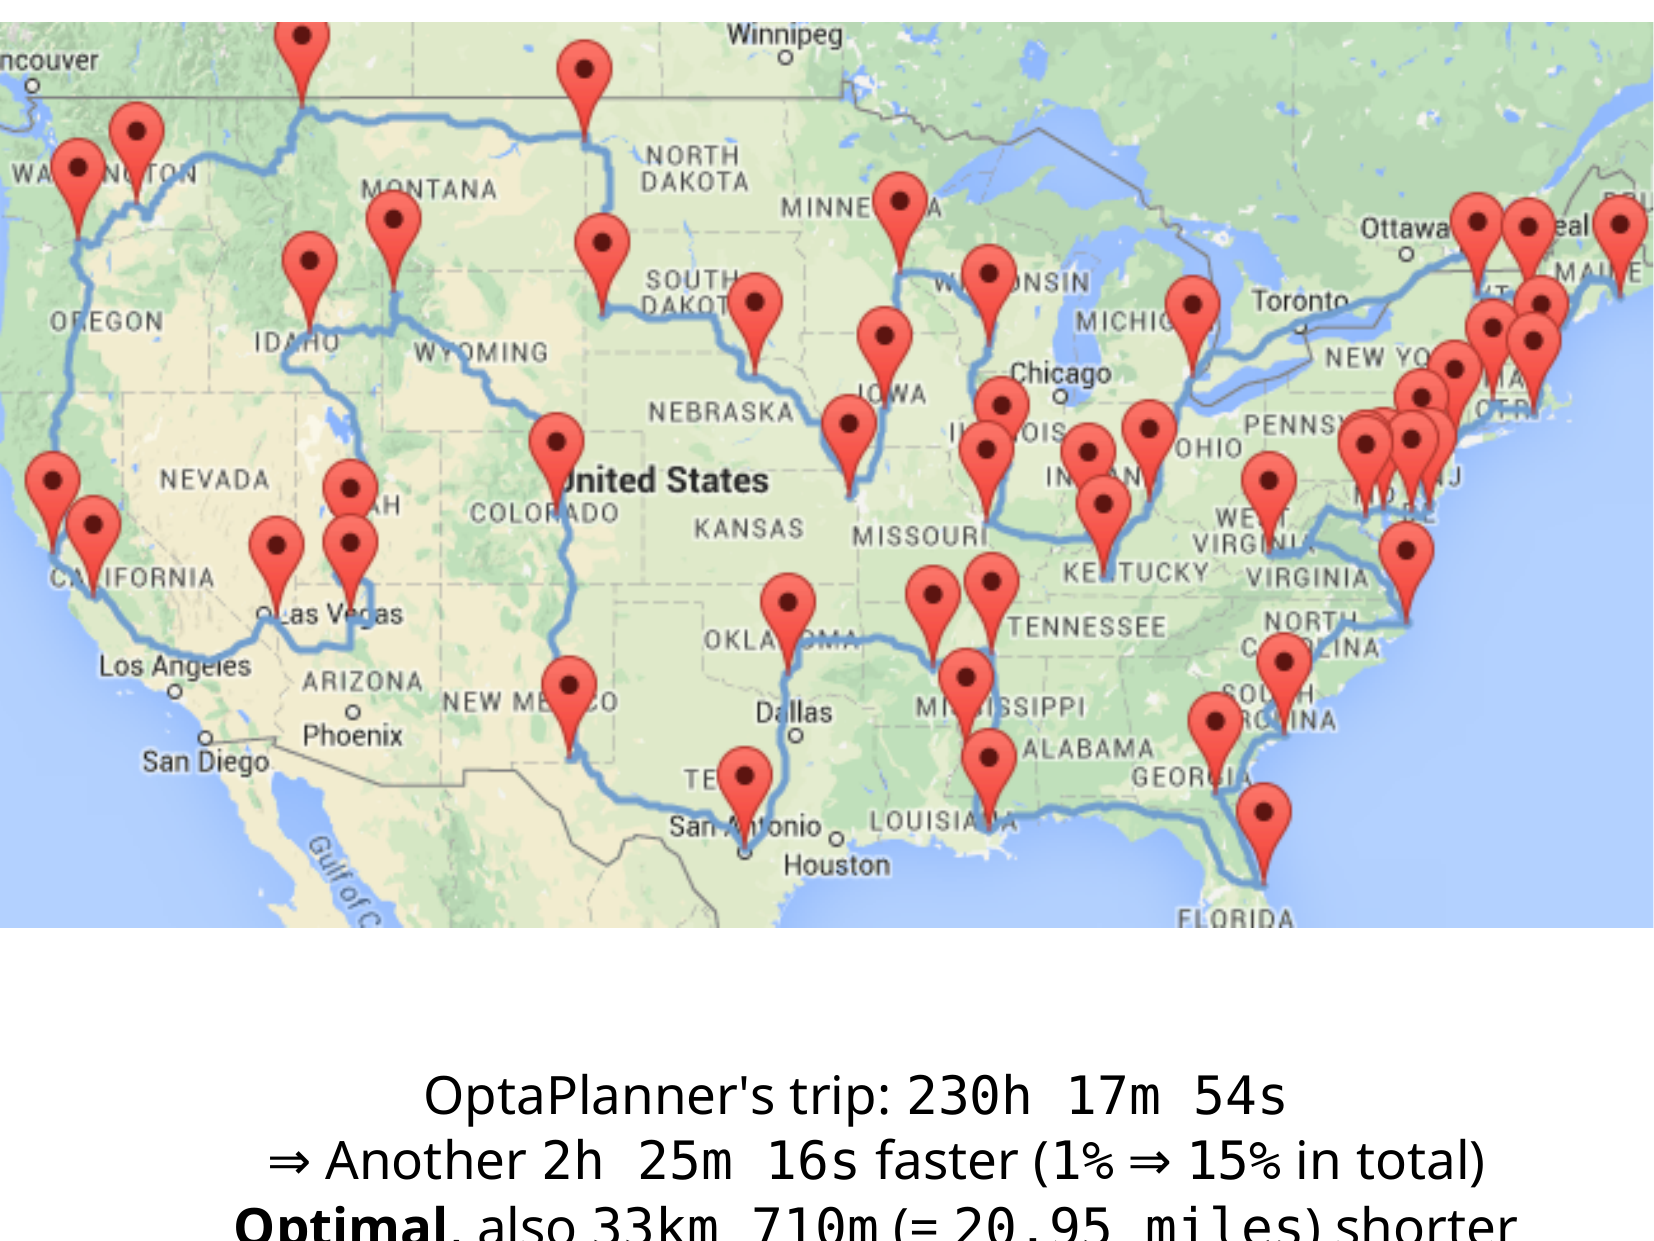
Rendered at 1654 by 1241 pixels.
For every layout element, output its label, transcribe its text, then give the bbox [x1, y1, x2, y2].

text_box Optimal, also 33km 710m (= 20.95 miles) shorter [233, 1189, 1597, 1241]
text_box [0, 928, 1654, 1241]
text_box ⇒ Another 2h 25m 16s faster (1% ⇒ 15% in total) [267, 1123, 1566, 1187]
text_box [0, 0, 1654, 22]
text_box OptaPlanner's trip: 230h 17m 54s [423, 1057, 1340, 1121]
picture [0, 22, 1654, 928]
